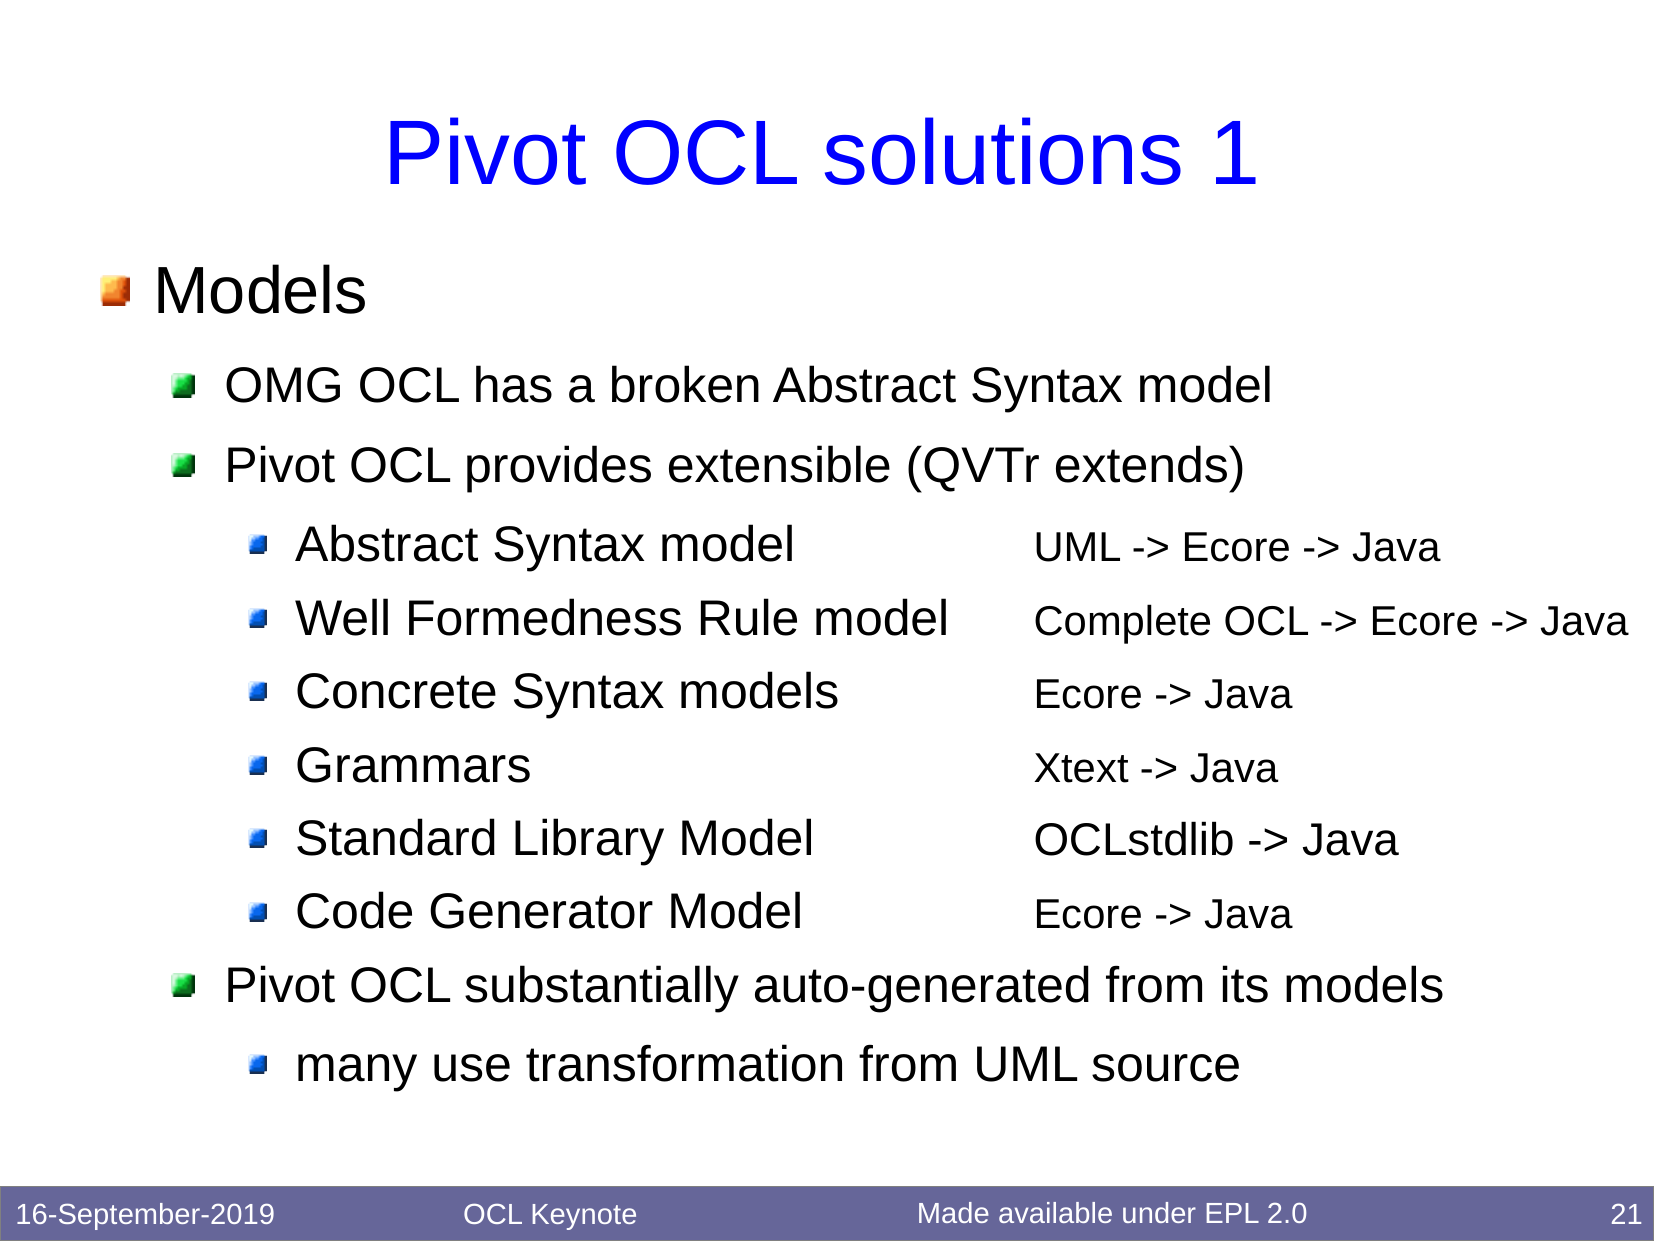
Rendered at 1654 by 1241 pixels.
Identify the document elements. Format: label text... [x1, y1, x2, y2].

list Models OMG OCL has a broken Abstract Syntax model Pivot OCL provides extensible (QVTr extends) Abstract Syntax model UML -> Ecore -> Java Well Formedness Rule model Complete OCL -> Ecore -> Java Concrete Syntax models Ecore -> Java Grammars Xtext -> Java Standard Library Model OCLstdlib -> Java Code Generator Model Ecore -> Java Pivot OCL substantially auto-generated from its models many use transformation from UML source [82, 253, 1654, 1118]
title Pivot OCL solutions 1 [78, 49, 1567, 257]
